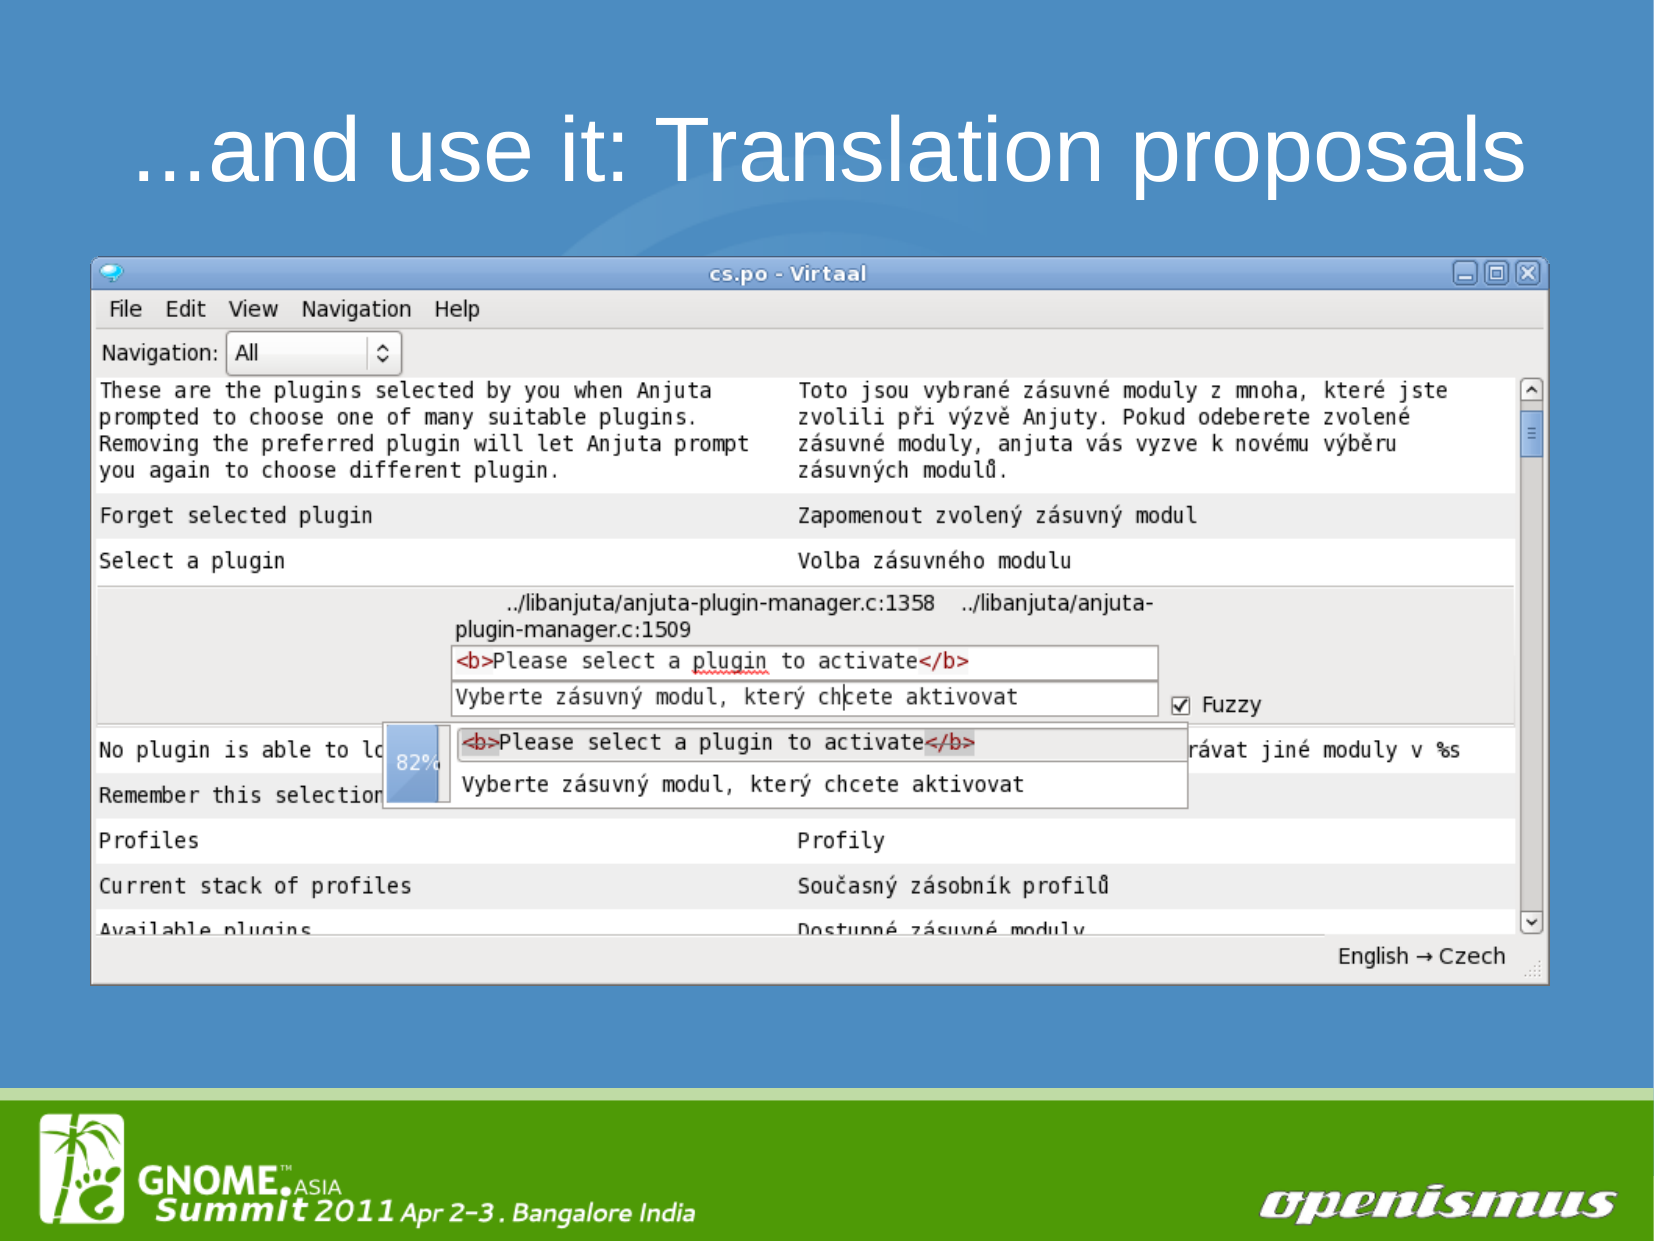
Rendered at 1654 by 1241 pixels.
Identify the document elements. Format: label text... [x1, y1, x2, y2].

picture [0, 0, 1654, 1241]
title ...and use it: Translation proposals [120, 98, 1542, 202]
